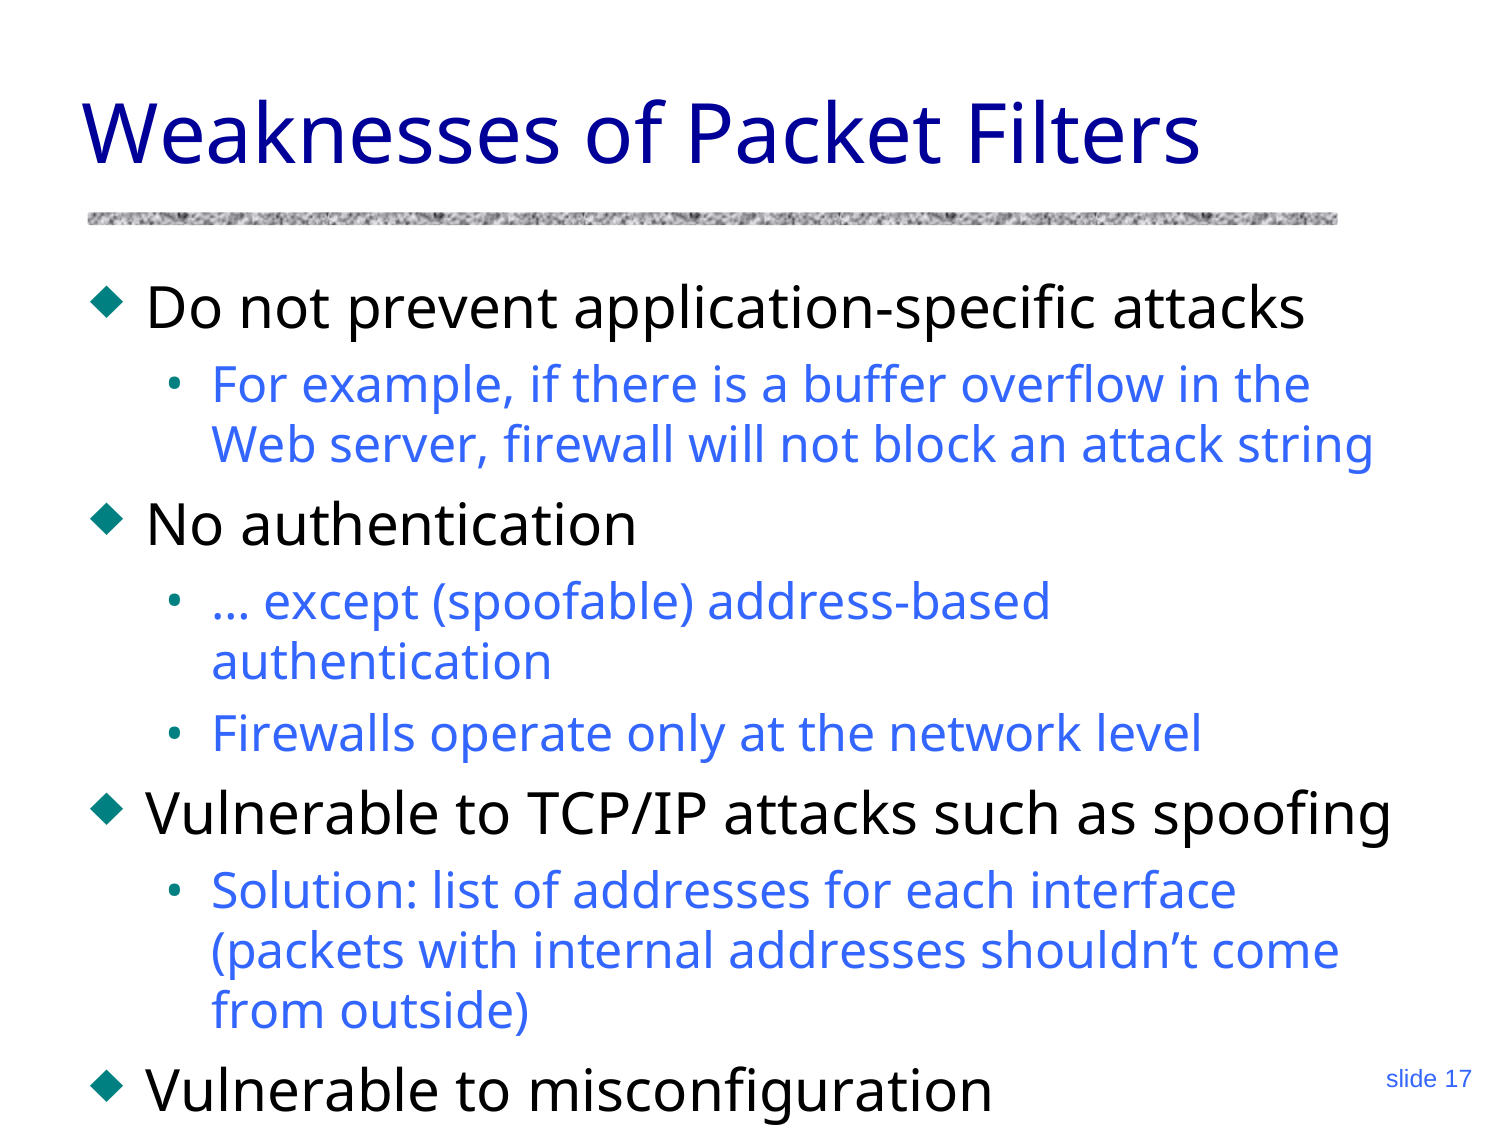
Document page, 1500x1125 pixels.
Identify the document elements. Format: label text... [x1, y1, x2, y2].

picture [87, 212, 1338, 226]
text_box slide <number> [1174, 1025, 1488, 1101]
text_box Do not prevent application-specific attacks For example, if there is a buffer overflow in the Web server, firewall will not block an attack string No authentication … except (spoofable) address-based authentication Firewalls operate only at the network level Vulnerable to TCP/IP attacks such as spoofing Solution: list of addresses for each interface (packets with internal addresses shouldn’t come from outside) Vulnerable to misconfiguration [74, 262, 1417, 1063]
text_box Weaknesses of Packet Filters [66, 37, 1342, 188]
